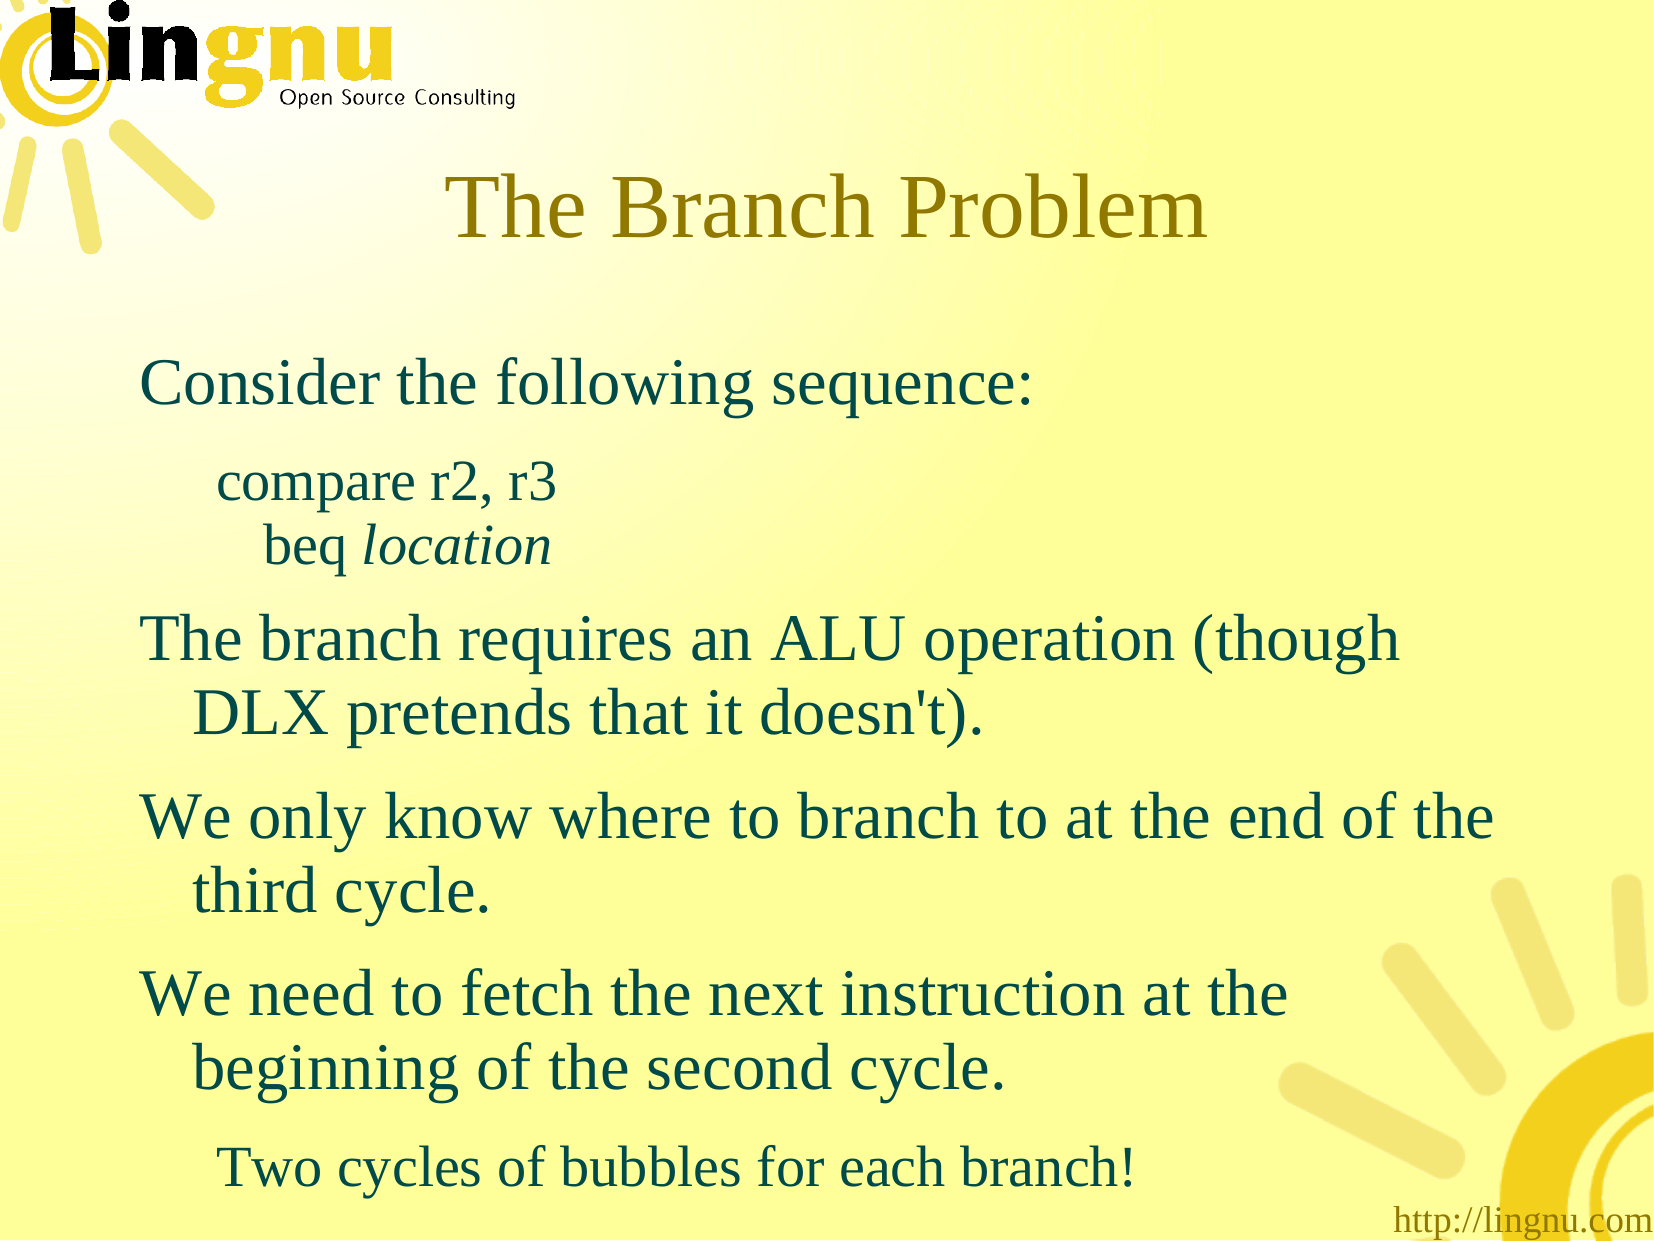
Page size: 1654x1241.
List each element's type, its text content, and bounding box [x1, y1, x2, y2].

picture [0, 0, 516, 256]
title The Branch Problem [121, 102, 1534, 311]
list Consider the following sequence: compare r2, r3 beq location The branch requires an ALU operation (though DLX pretends that it doesn't). We only know where to branch to at the end of the third cycle. We need to fetch the next instruction at the beginning of the second cycle. Two cycles of bubbles for each branch! [121, 344, 1534, 1199]
picture [1256, 871, 1654, 1241]
